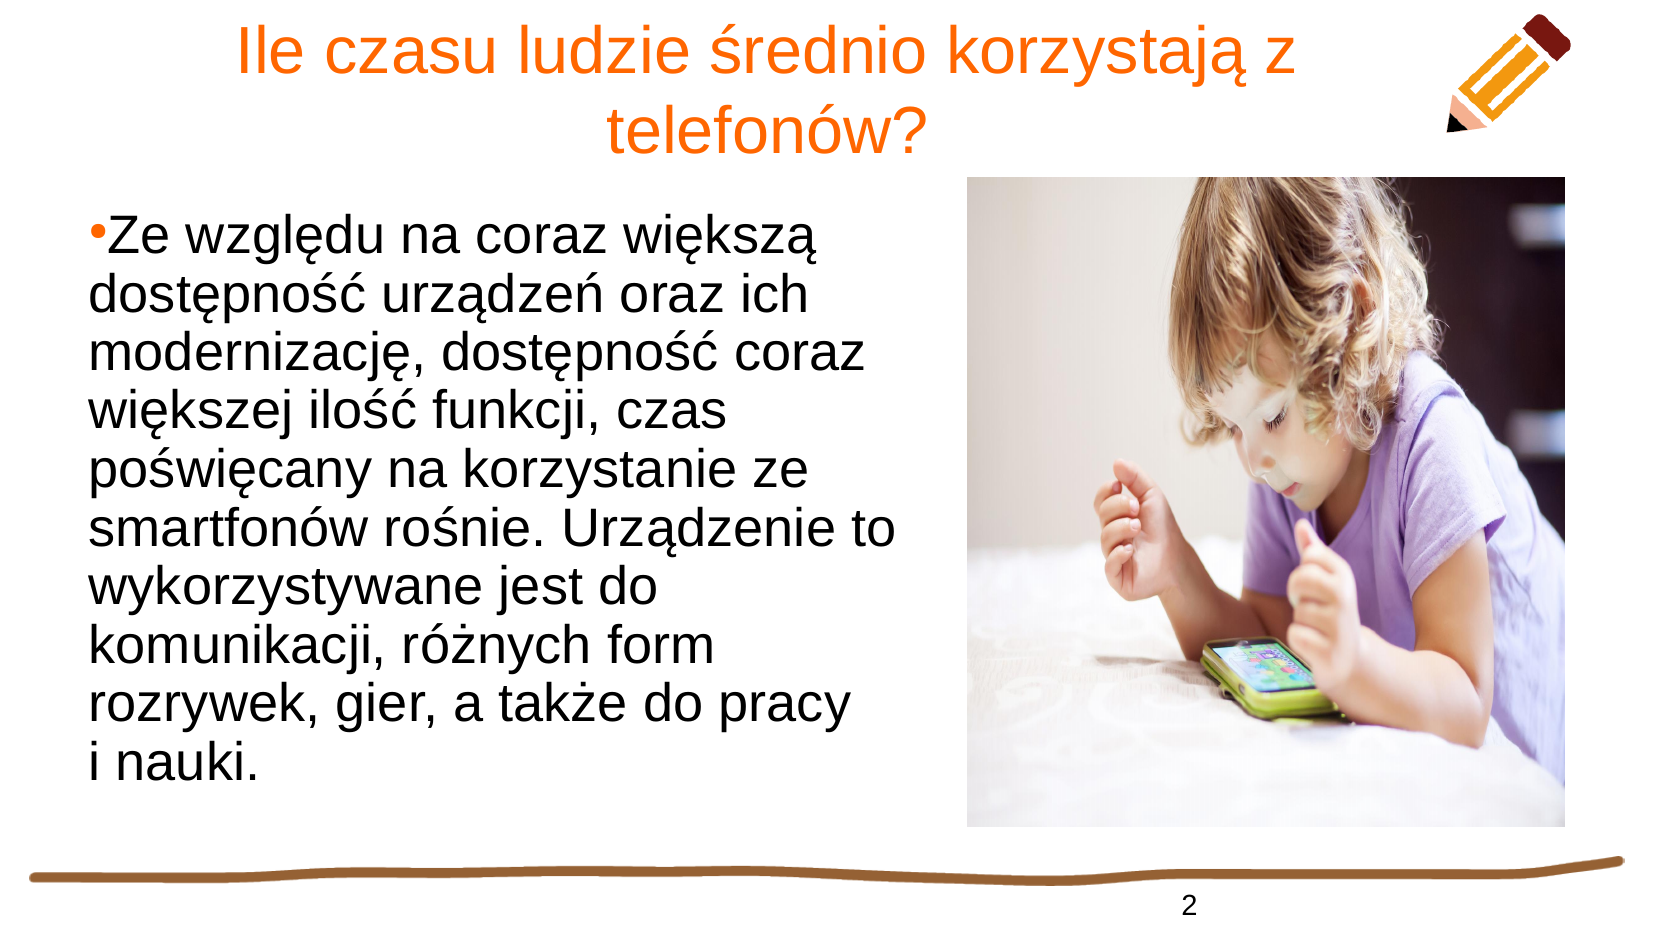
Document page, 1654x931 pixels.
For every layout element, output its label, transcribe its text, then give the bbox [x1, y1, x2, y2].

picture [1447, 14, 1571, 133]
picture [29, 856, 1625, 886]
text_box <numer> [1181, 885, 1565, 931]
list Ze względu na coraz większą dostępność urządzeń oraz ich modernizację, dostępność coraz większej ilość funkcji, czas poświęcany na korzystanie ze smartfonów rośnie. Urządzenie to wykorzystywane jest do komunikacji, różnych form rozrywek, gier, a także do pracy i nauki. [88, 206, 945, 857]
picture [967, 177, 1565, 827]
title Ile czasu ludzie średnio korzystają z telefonów? [88, 6, 1447, 157]
